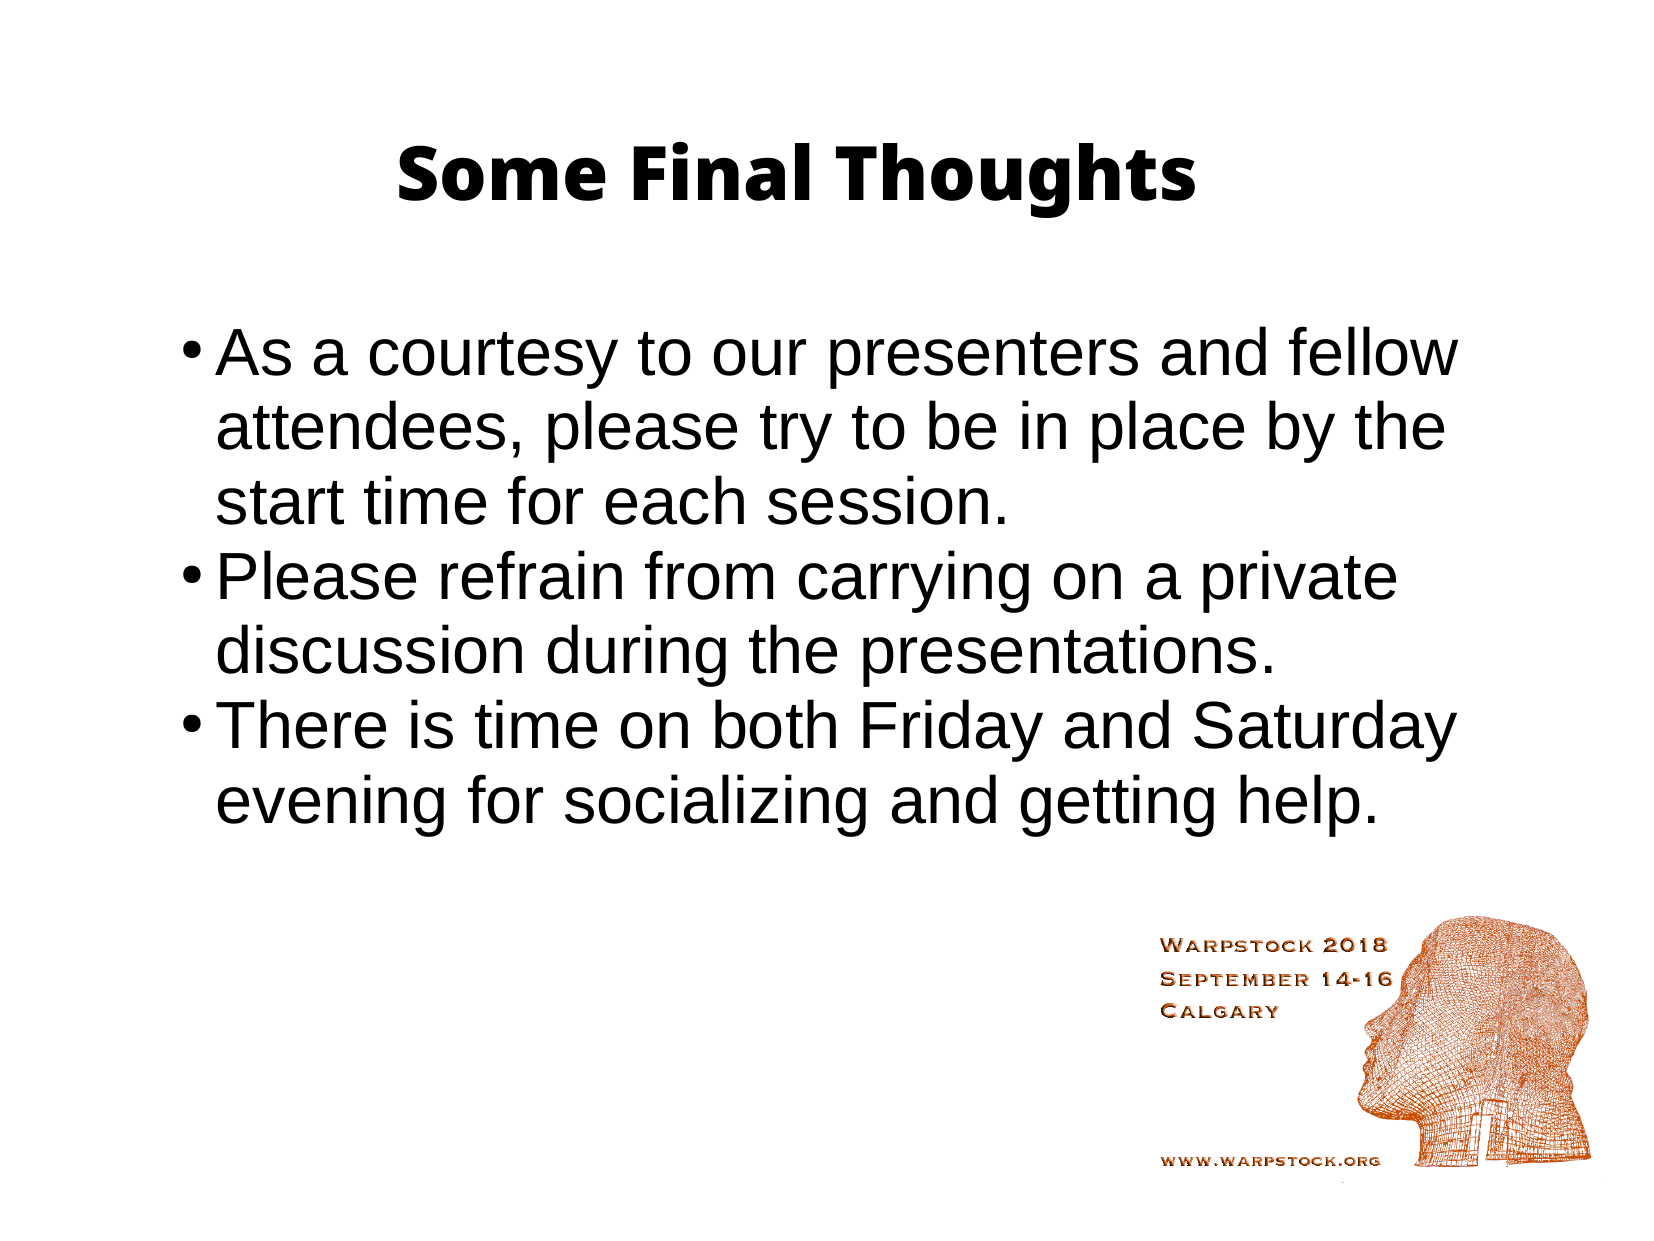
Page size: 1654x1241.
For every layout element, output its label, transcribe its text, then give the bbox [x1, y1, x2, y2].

picture [1145, 909, 1604, 1183]
text_box As a courtesy to our presenters and fellow attendees, please try to be in place by the start time for each session. Please refrain from carrying on a private discussion during the presentations. There is time on both Friday and Saturday evening for socializing and getting help. [165, 307, 1512, 846]
text_box Some Final Thoughts [382, 112, 1304, 234]
